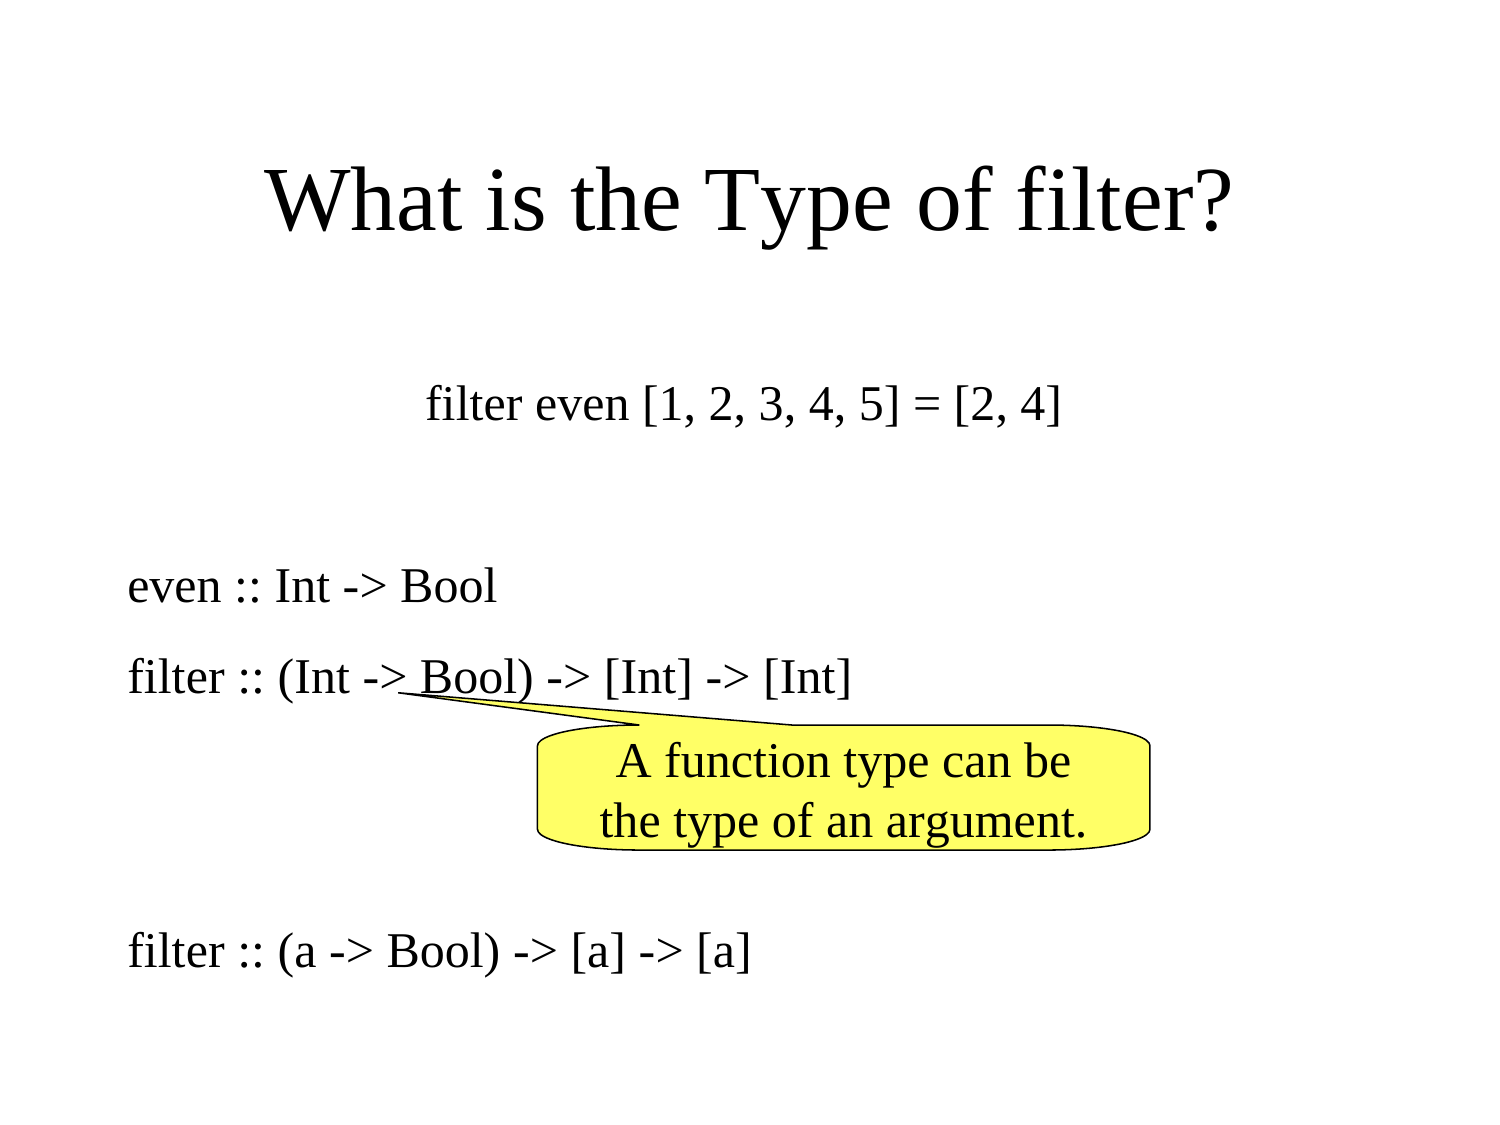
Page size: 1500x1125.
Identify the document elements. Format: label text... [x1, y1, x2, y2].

title What is the Type of filter? [112, 99, 1388, 288]
text_box A function type can be the type of an argument. [398, 692, 1150, 851]
text_box filter even [1, 2, 3, 4, 5] = [2, 4] even :: Int -> Bool filter :: (Int -> Bool) -> [Int] -> [Int] filter :: (a -> Bool) -> [a] -> [a] [112, 362, 1376, 986]
